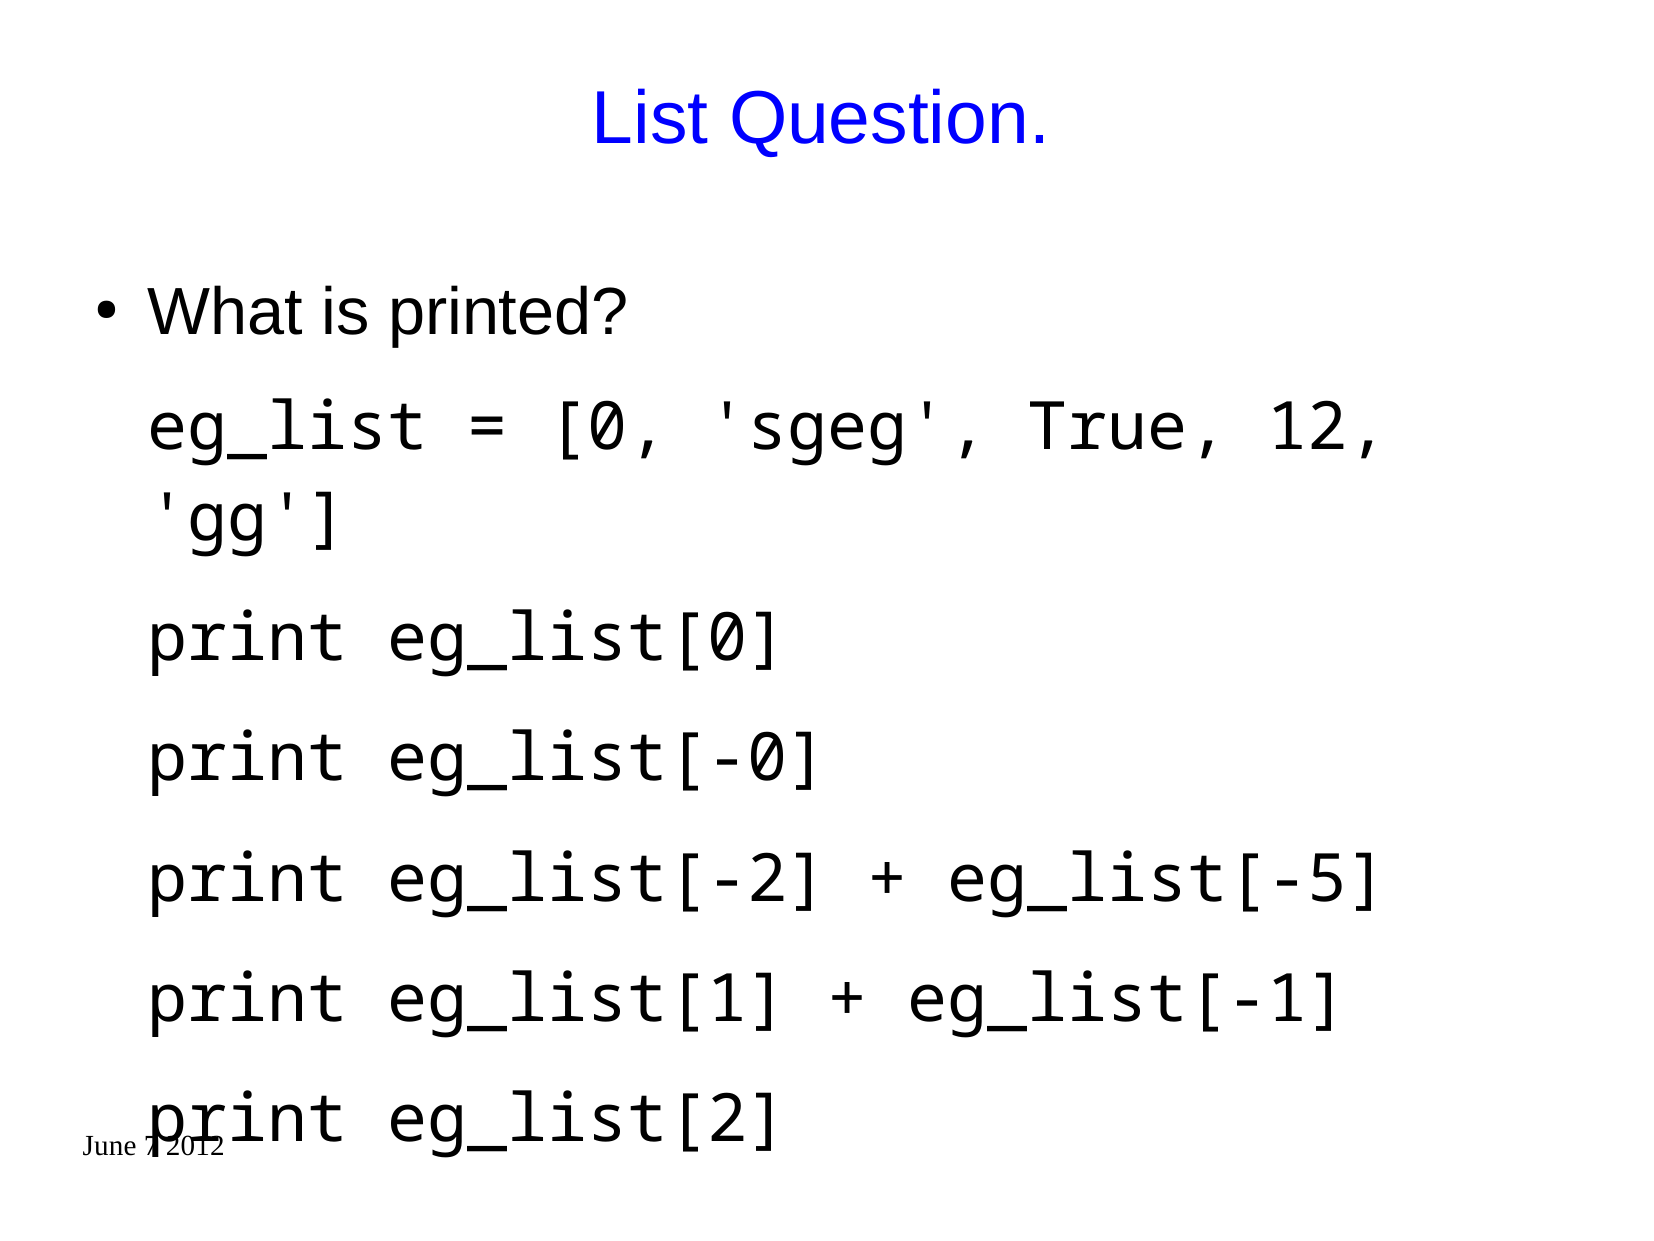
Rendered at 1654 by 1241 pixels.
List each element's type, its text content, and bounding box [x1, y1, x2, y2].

list What is printed? eg_list = [0, 'sgeg', True, 12, 'gg'] print eg_list[0] print eg_list[-0] print eg_list[-2] + eg_list[-5] print eg_list[1] + eg_list[-1] print eg_list[2] [76, 274, 1565, 1093]
title List Question. [76, 58, 1565, 178]
